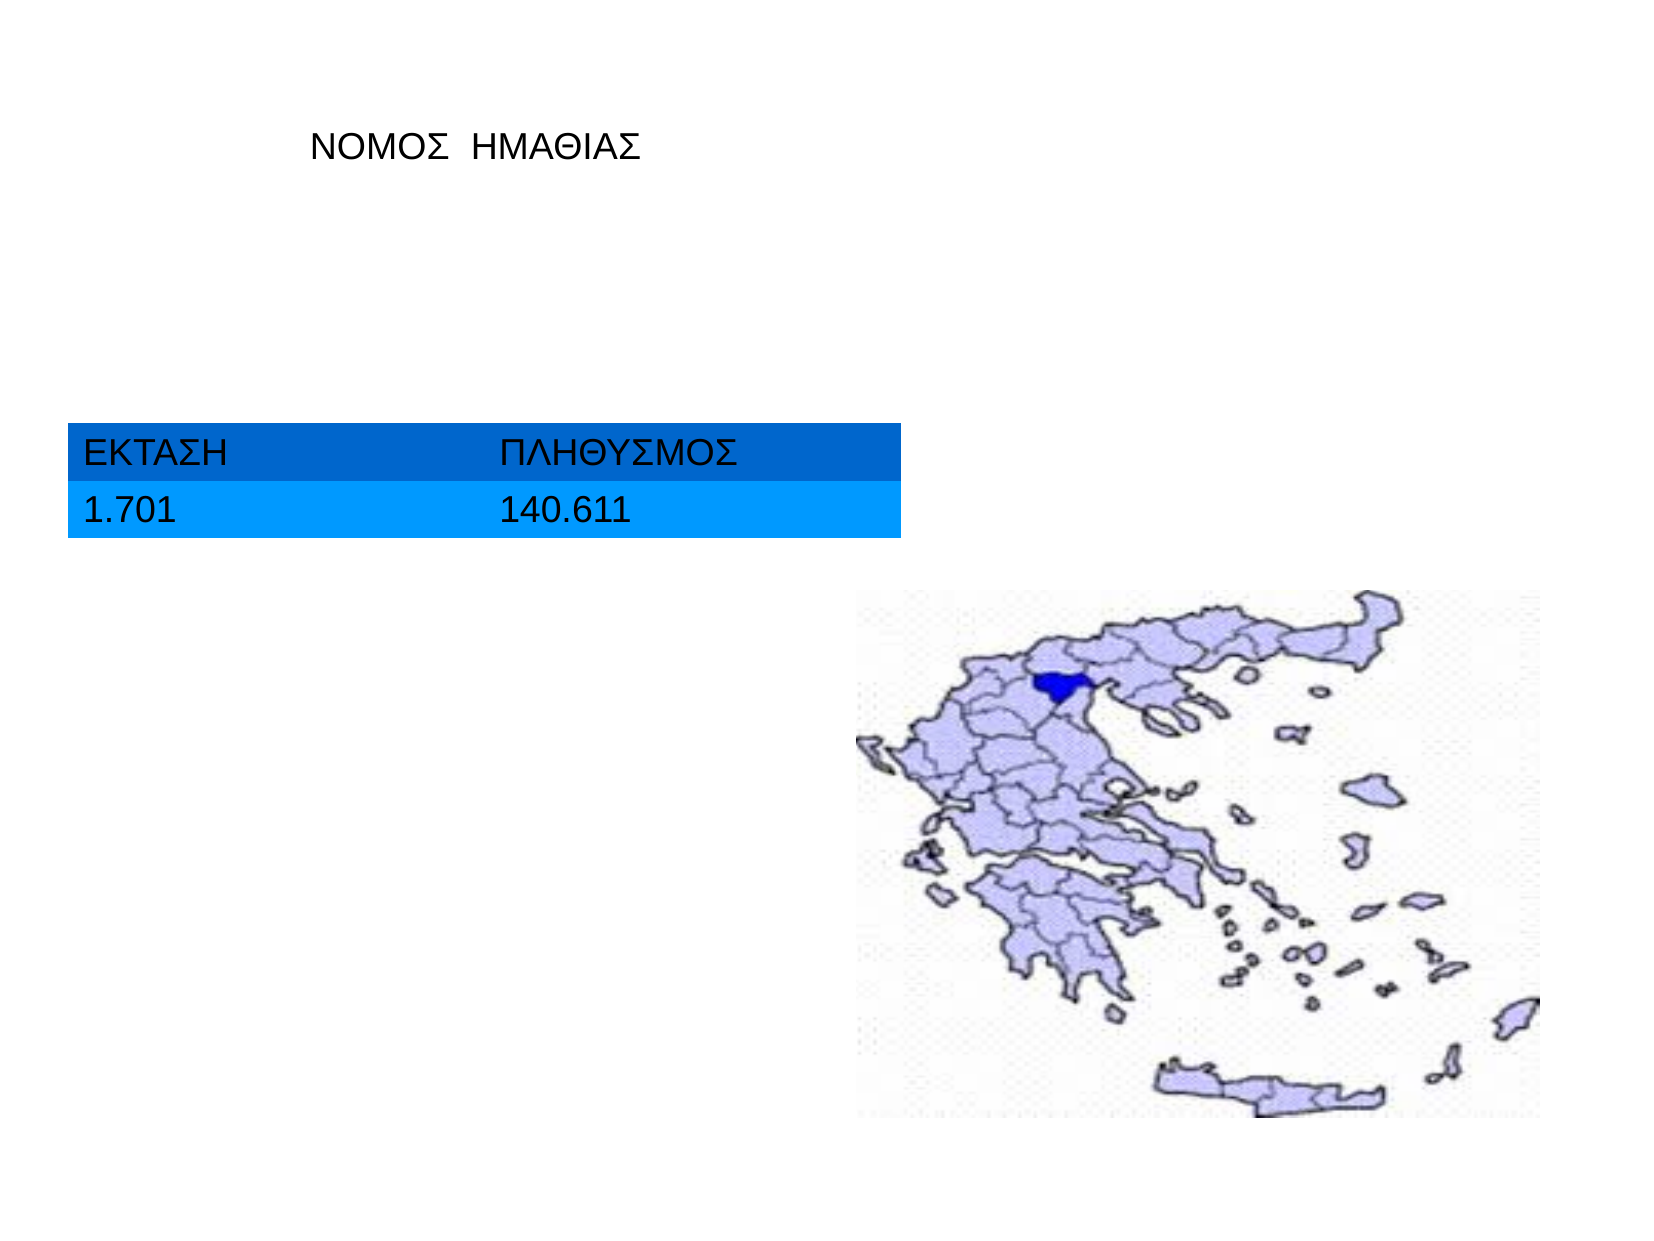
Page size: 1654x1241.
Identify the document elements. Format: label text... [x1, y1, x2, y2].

table_header ΕΚΤΑΣΗ [68, 423, 485, 481]
text_box ΝΟΜΟΣ ΗΜΑΘΙΑΣ [295, 118, 1241, 175]
picture [856, 590, 1540, 1118]
table_cell 1.701 [68, 481, 485, 538]
table_cell 140.611 [485, 481, 901, 538]
table_header ΠΛΗΘΥΣΜΟΣ [485, 423, 901, 481]
